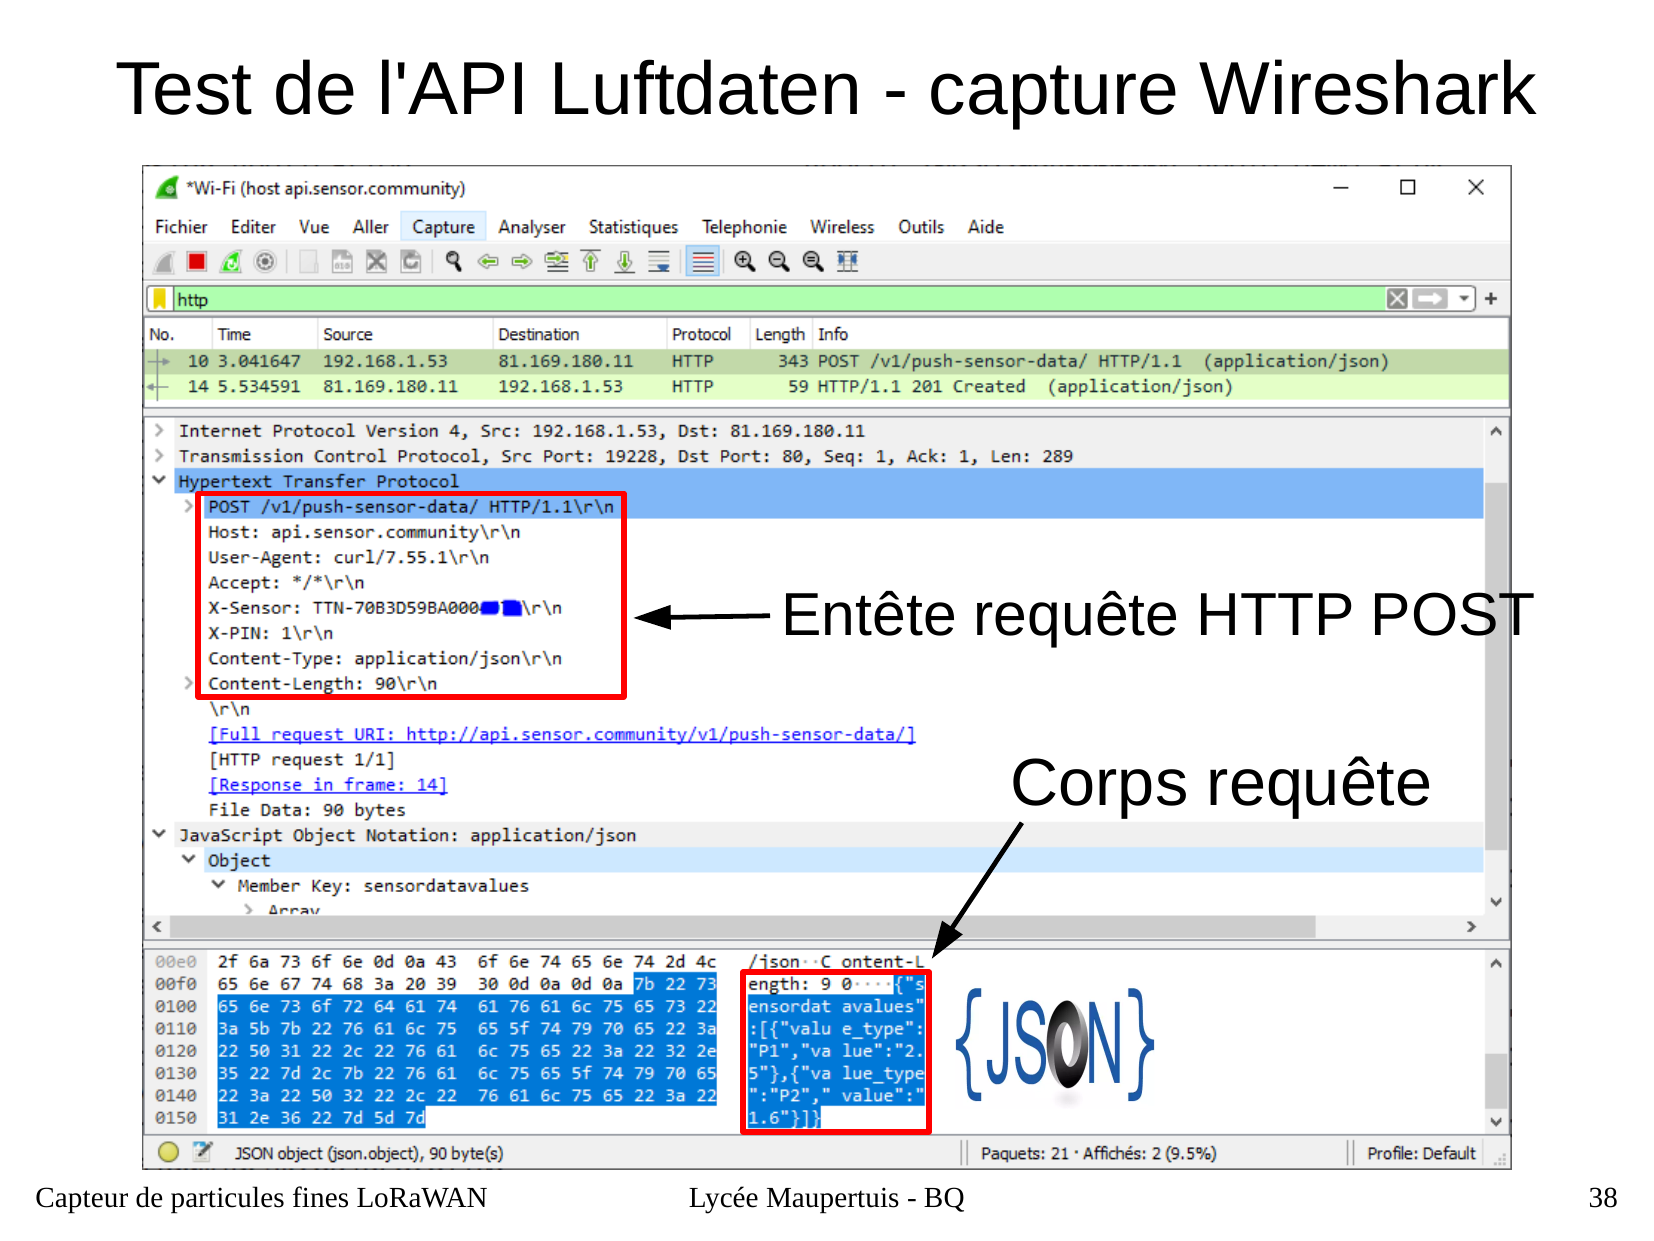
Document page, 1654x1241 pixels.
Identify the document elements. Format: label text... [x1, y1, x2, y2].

picture [142, 165, 1512, 1170]
list Entête requête HTTP POST [781, 579, 1542, 666]
title Test de l'API Luftdaten - capture Wireshark [35, 35, 1619, 142]
list Corps requête [1010, 744, 1455, 831]
